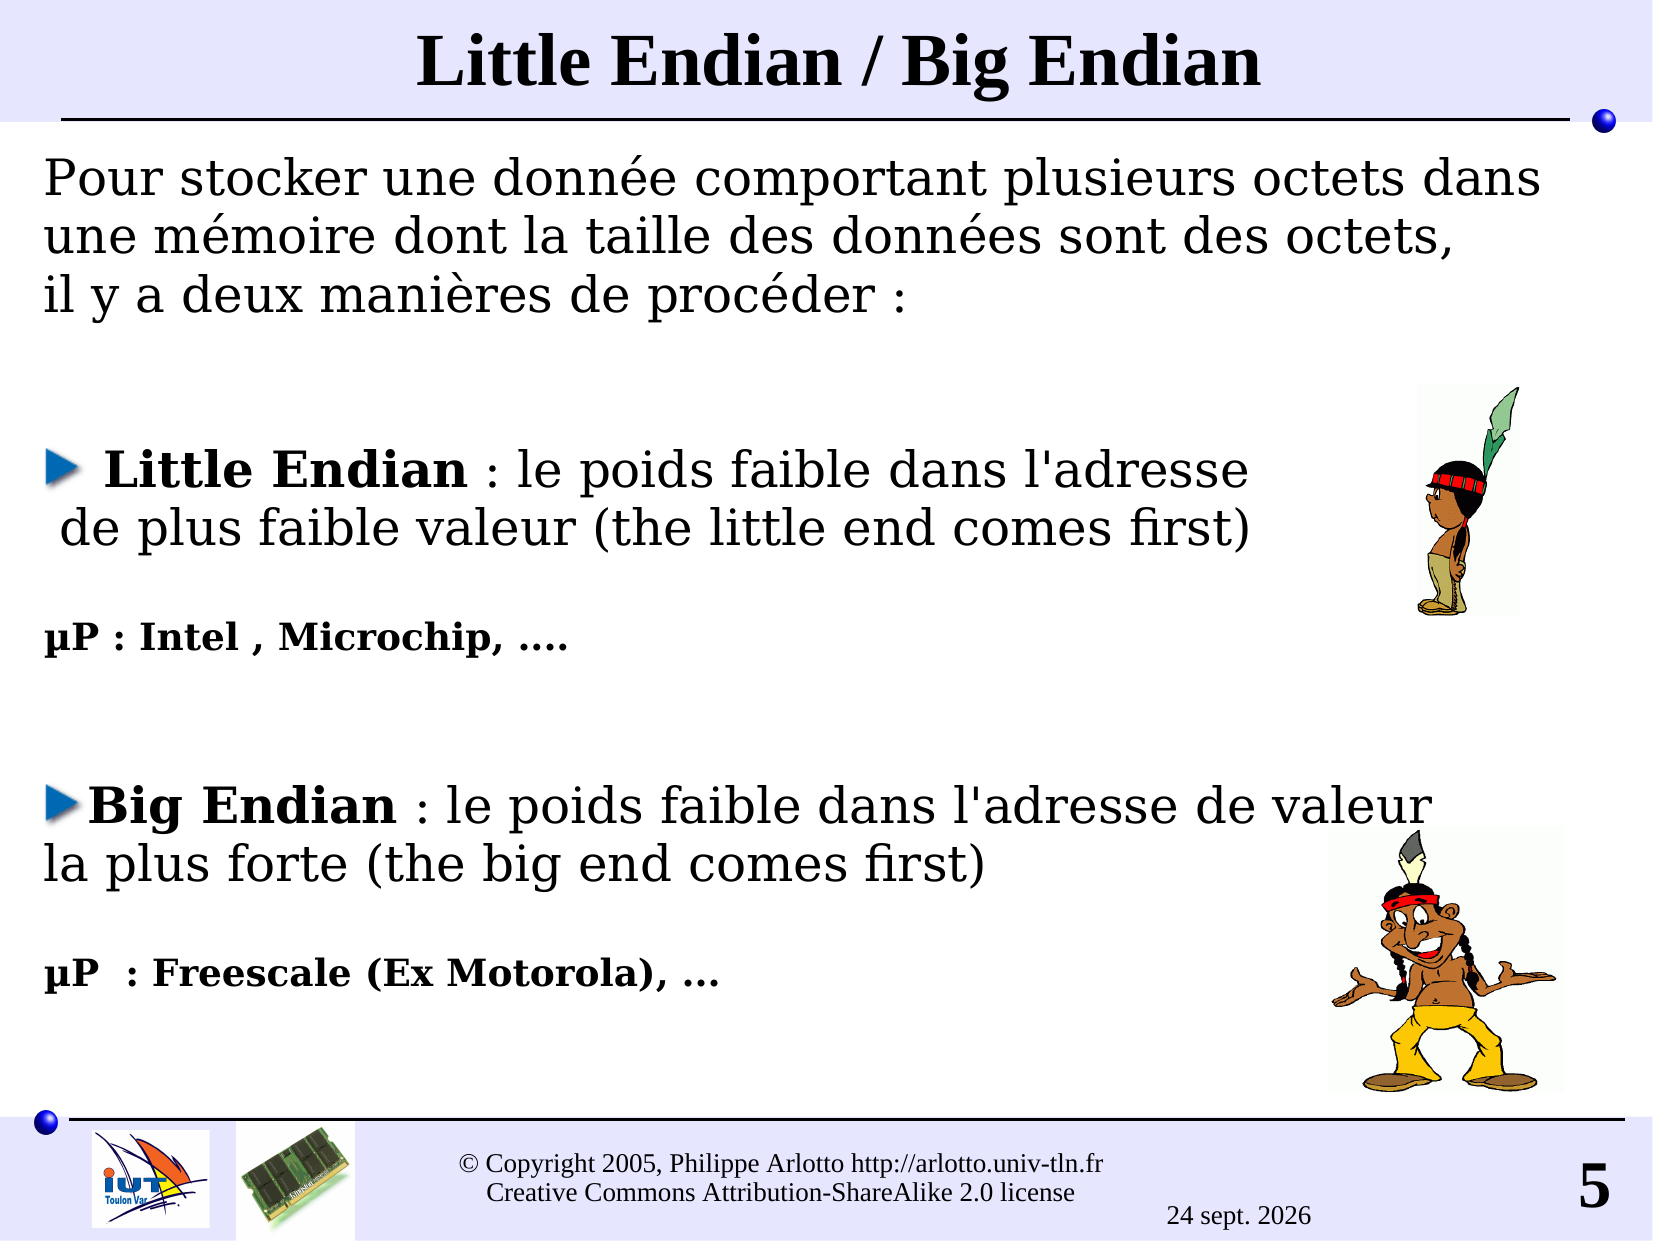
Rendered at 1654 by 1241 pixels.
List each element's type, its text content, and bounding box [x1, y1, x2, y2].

title Little Endian / Big Endian [95, 11, 1585, 110]
text_box Pour stocker une donnée comportant plusieurs octets dans une mémoire dont la taille des données sont des octets, il y a deux manières de procéder : Little Endian : le poids faible dans l'adresse de plus faible valeur (the little end comes first) µP : Intel , Microchip, .... Big Endian : le poids faible dans l'adresse de valeur la plus forte (the big end comes first) µP : Freescale (Ex Motorola), ... [43, 149, 1543, 1112]
picture [1417, 383, 1520, 616]
picture [236, 1121, 355, 1241]
picture [1328, 826, 1564, 1093]
